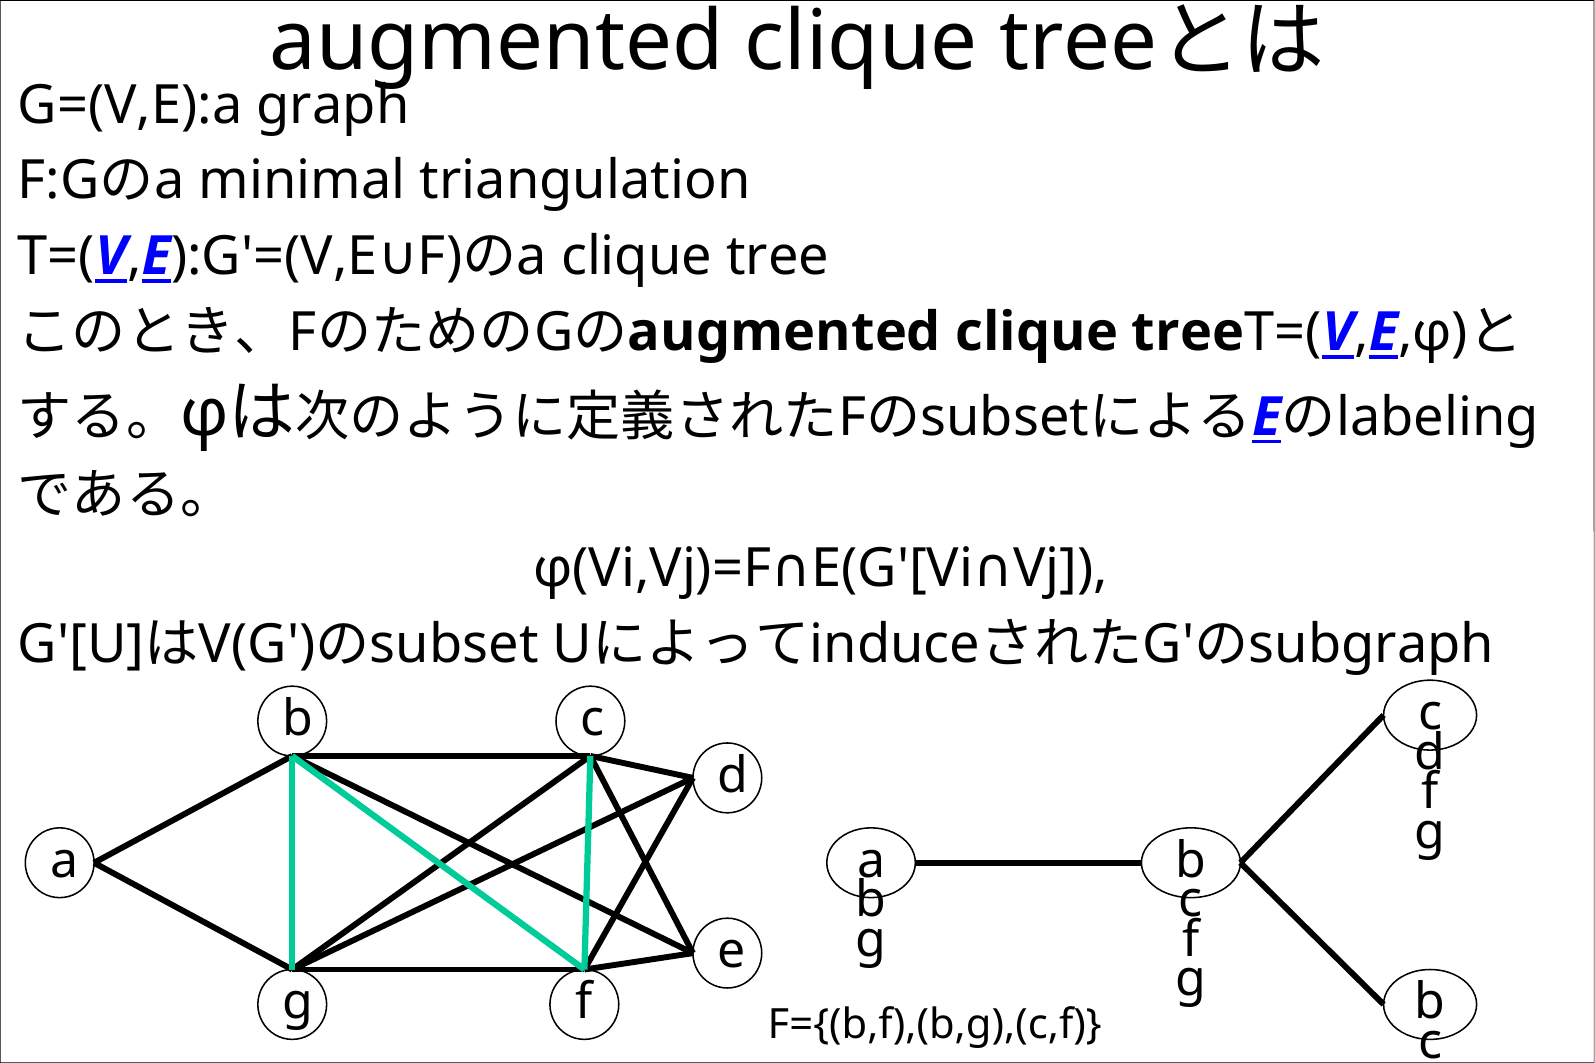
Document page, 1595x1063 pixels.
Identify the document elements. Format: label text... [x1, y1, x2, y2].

text_box F={(b,f),(b,g),(c,f)} [767, 997, 1241, 1043]
text_box g [257, 970, 327, 1040]
text_box a [25, 827, 94, 898]
text_box d [693, 742, 762, 813]
text_box cdfg [1383, 680, 1477, 750]
text_box f [549, 971, 619, 1040]
text_box e [693, 918, 762, 988]
text_box bcfg [1141, 827, 1240, 898]
text_box abg [826, 827, 916, 897]
text_box b [257, 686, 327, 756]
list G=(V,E):a graph F:Gのa minimal triangulation T=(V,E):G'=(V,E∪F)のa clique tree このとき、FのためのGのaugmented clique treeT=(V,E,φ)と する。φは次のように定義されたFのsubsetによるEのlabeling である。 φ(Vi,Vj)=F∩E(G'[Vi∩Vj]), G'[U]はV(G')のsubset UによってinduceされたG'のsubgraph [0, 88, 1595, 1061]
title augmented clique treeとは [59, 0, 1536, 138]
text_box bcef [1383, 969, 1477, 1040]
text_box abg [864, 892, 878, 898]
text_box c [556, 686, 625, 755]
